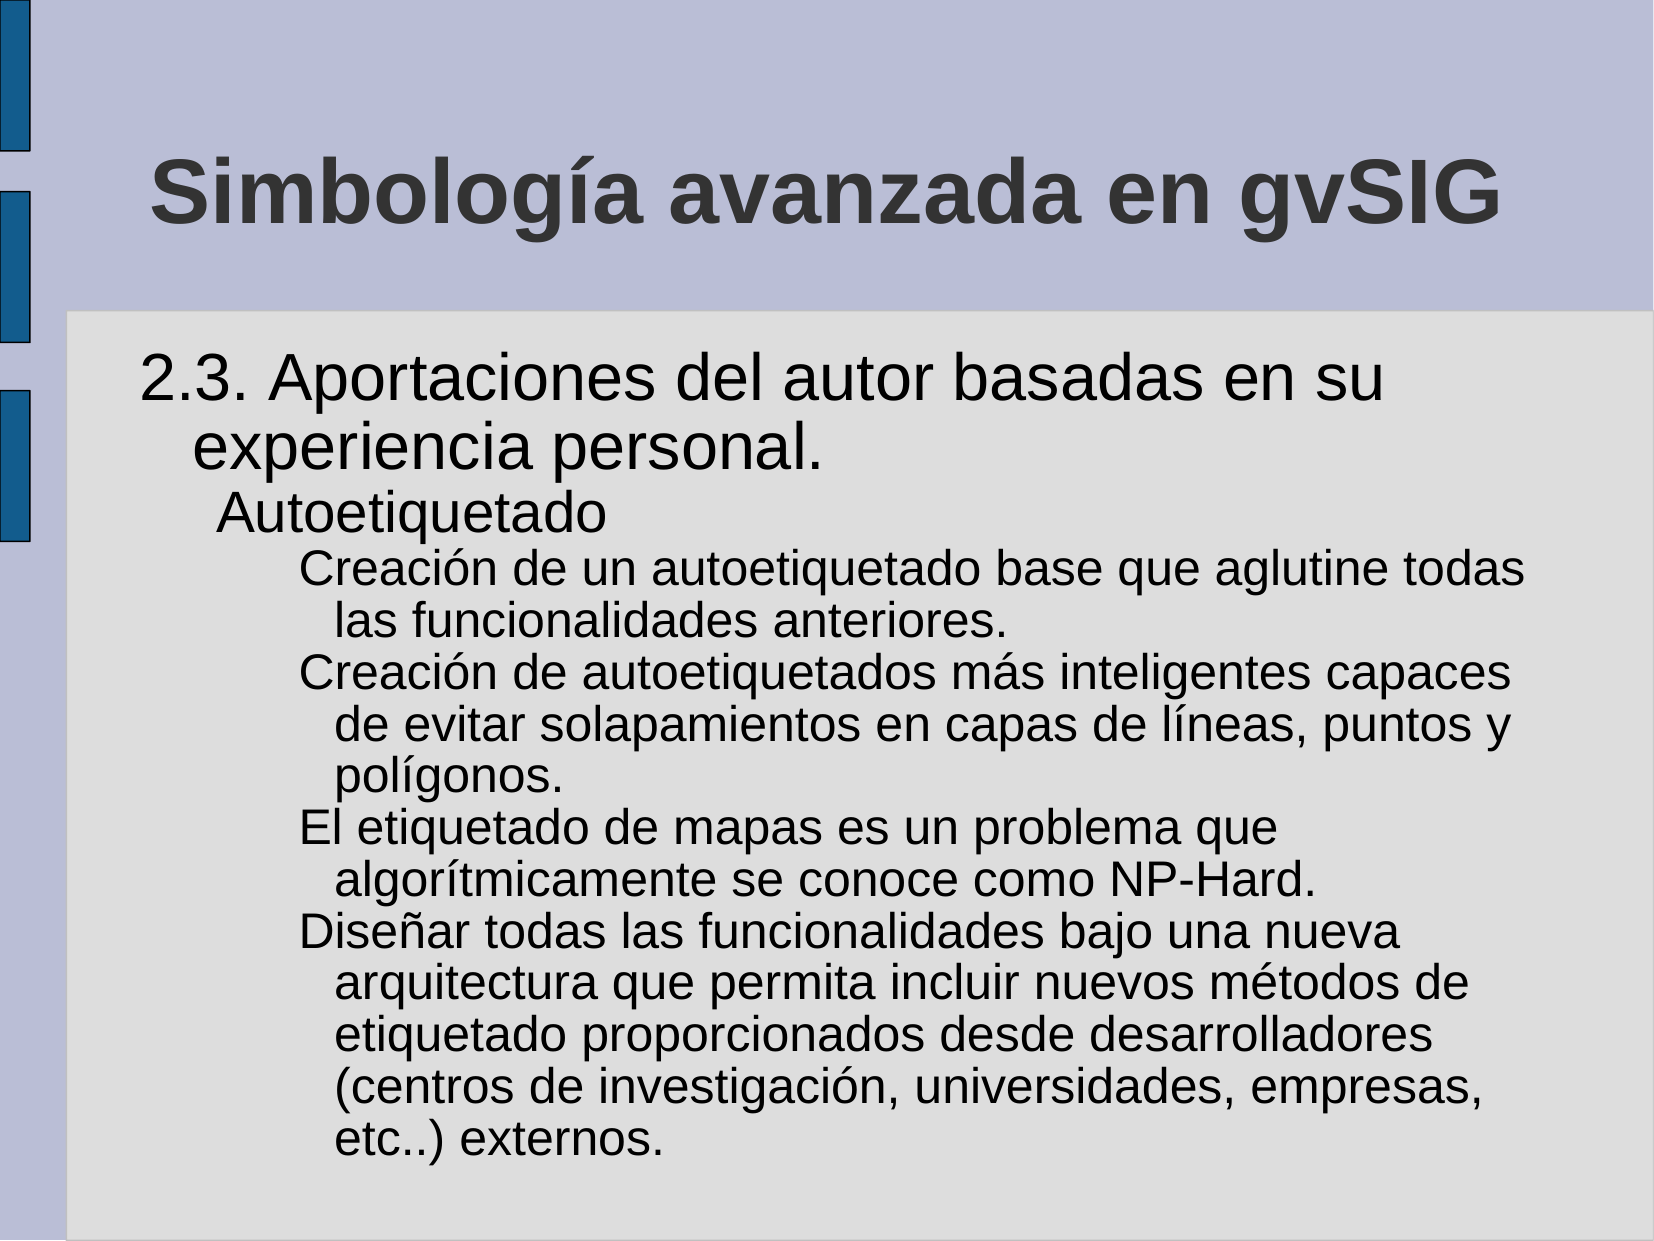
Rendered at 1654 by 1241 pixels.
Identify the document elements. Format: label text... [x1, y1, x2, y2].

list 2.3. Aportaciones del autor basadas en su experiencia personal. Autoetiquetado Creación de un autoetiquetado base que aglutine todas las funcionalidades anteriores. Creación de autoetiquetados más inteligentes capaces de evitar solapamientos en capas de líneas, puntos y polígonos. El etiquetado de mapas es un problema que algorítmicamente se conoce como NP-Hard. Diseñar todas las funcionalidades bajo una nueva arquitectura que permita incluir nuevos métodos de etiquetado proporcionados desde desarrolladores (centros de investigación, universidades, empresas, etc..) externos. [121, 344, 1534, 1229]
title Simbología avanzada en gvSIG [121, 98, 1534, 291]
